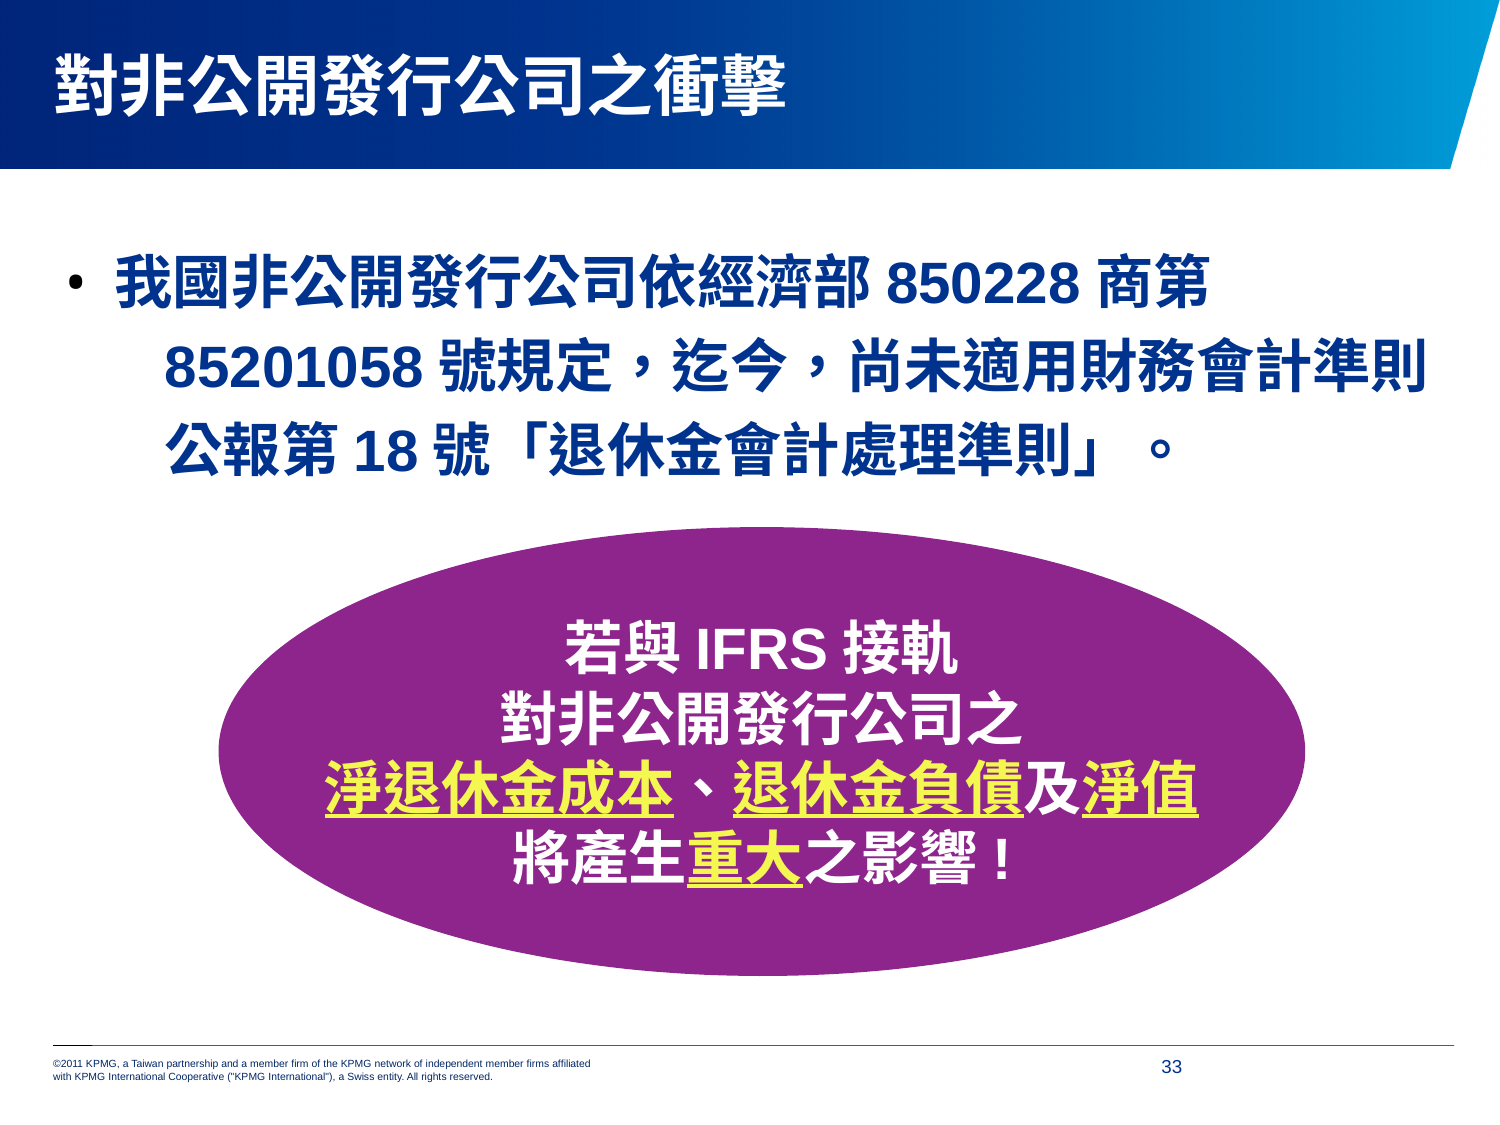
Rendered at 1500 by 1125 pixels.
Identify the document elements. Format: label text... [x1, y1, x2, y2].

text_box 若與IFRS接軌 對非公開發行公司之 淨退休金成本、退休金負債及淨值 將產生重大之影響! [218, 527, 1306, 977]
title 對非公開發行公司之衝擊 [53, 19, 1456, 149]
text_box [1146, 1047, 1418, 1094]
list 我國非公開發行公司依經濟部850228商第85201058號規定，迄今，尚未適用財務會計準則公報第18號「退休金會計處理準則」。 [64, 231, 1459, 966]
